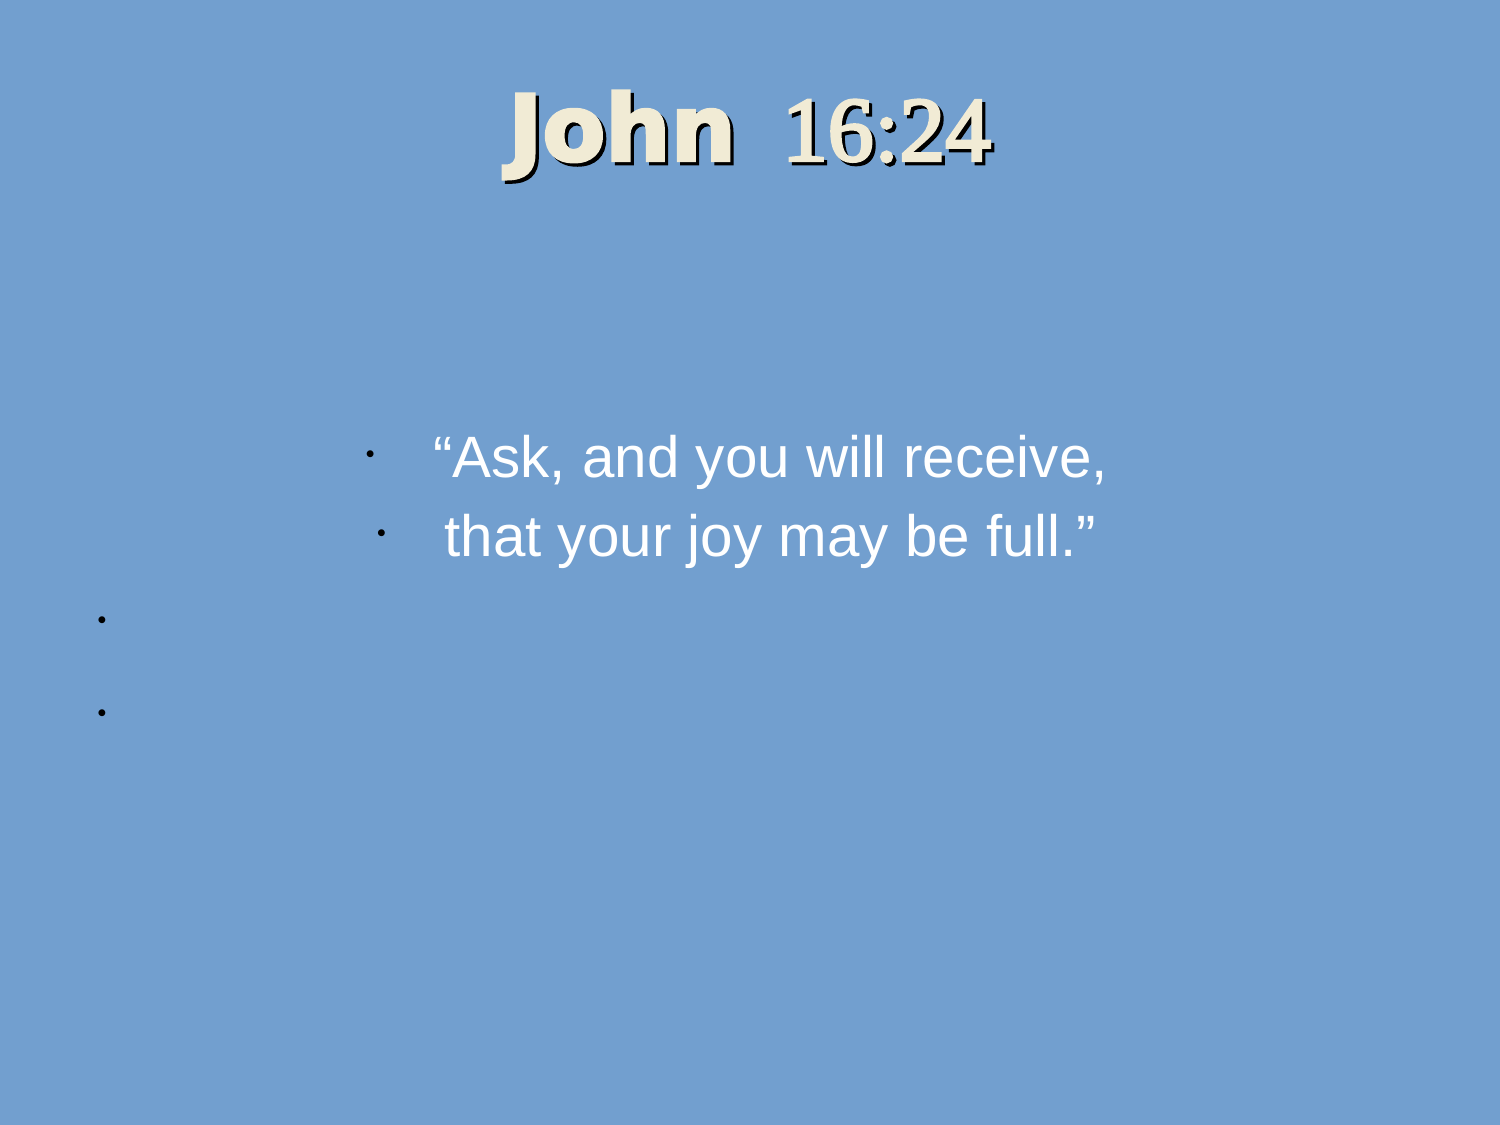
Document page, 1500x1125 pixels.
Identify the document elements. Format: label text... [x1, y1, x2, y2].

list “Ask, and you will receive, that your joy may be full.” [75, 425, 1426, 1125]
title John 16:24 [75, 44, 1426, 233]
